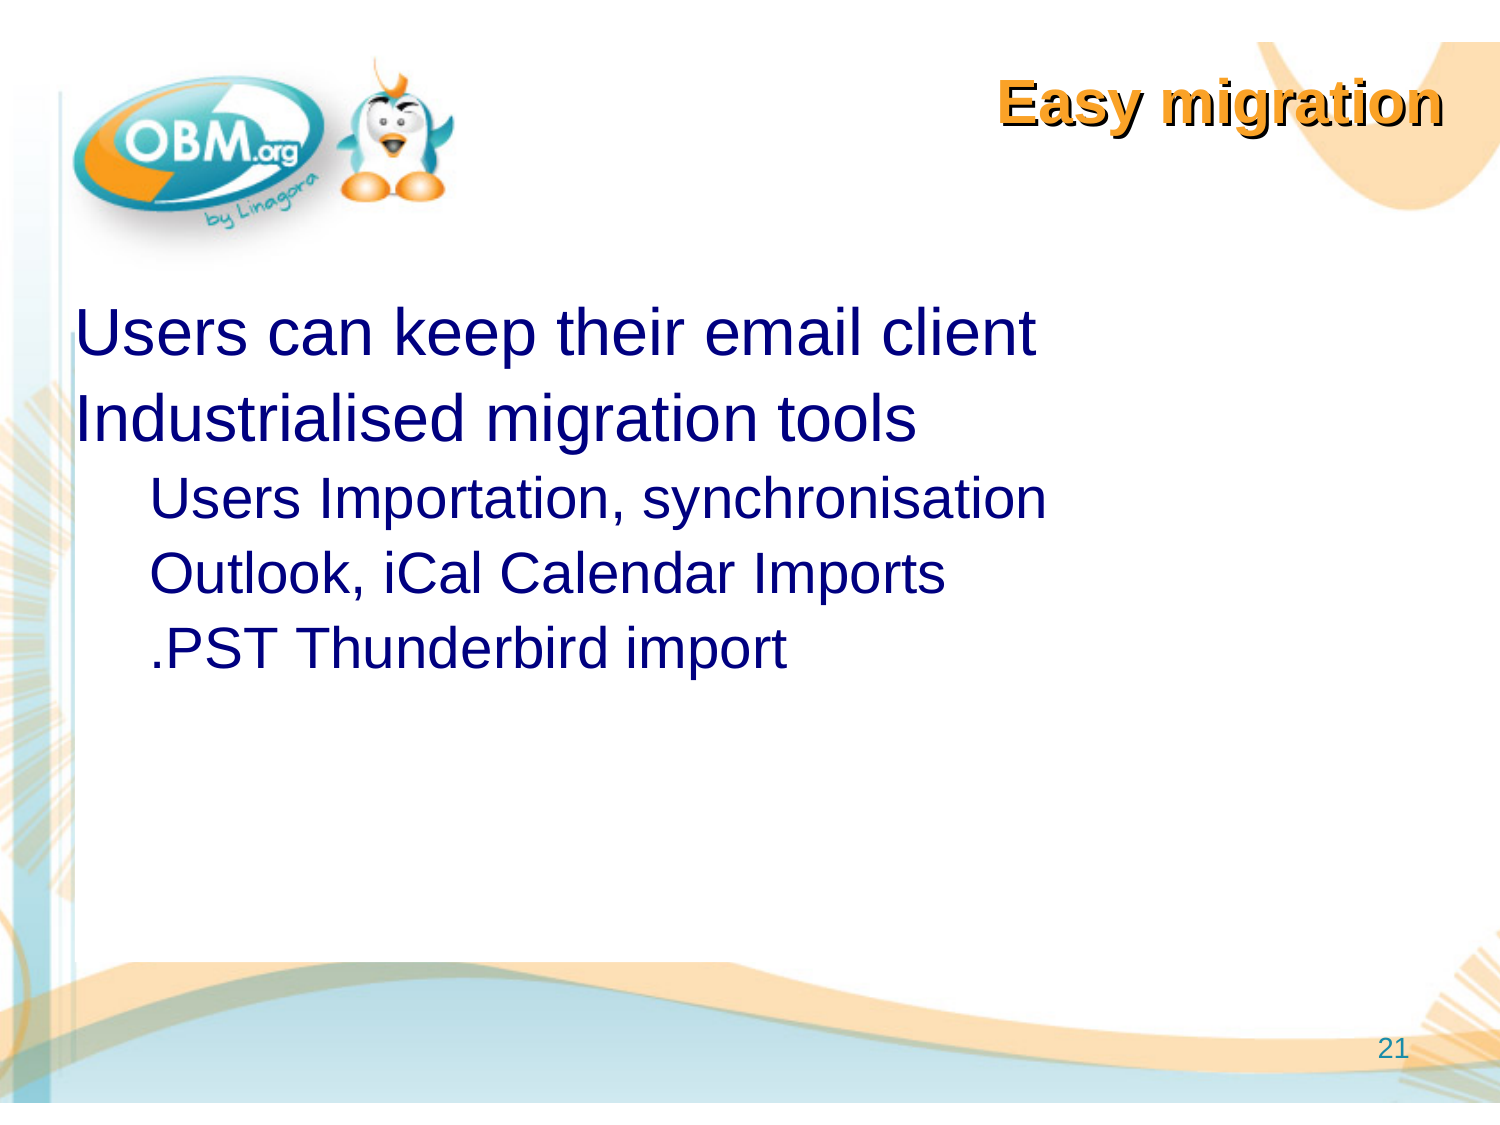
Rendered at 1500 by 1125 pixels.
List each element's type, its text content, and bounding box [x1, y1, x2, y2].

title Easy migration [408, 59, 1445, 149]
picture [0, 42, 1500, 1103]
list Users can keep their email client Industrialised migration tools Users Importation, synchronisation Outlook, iCal Calendar Imports .PST Thunderbird import [74, 300, 1451, 963]
